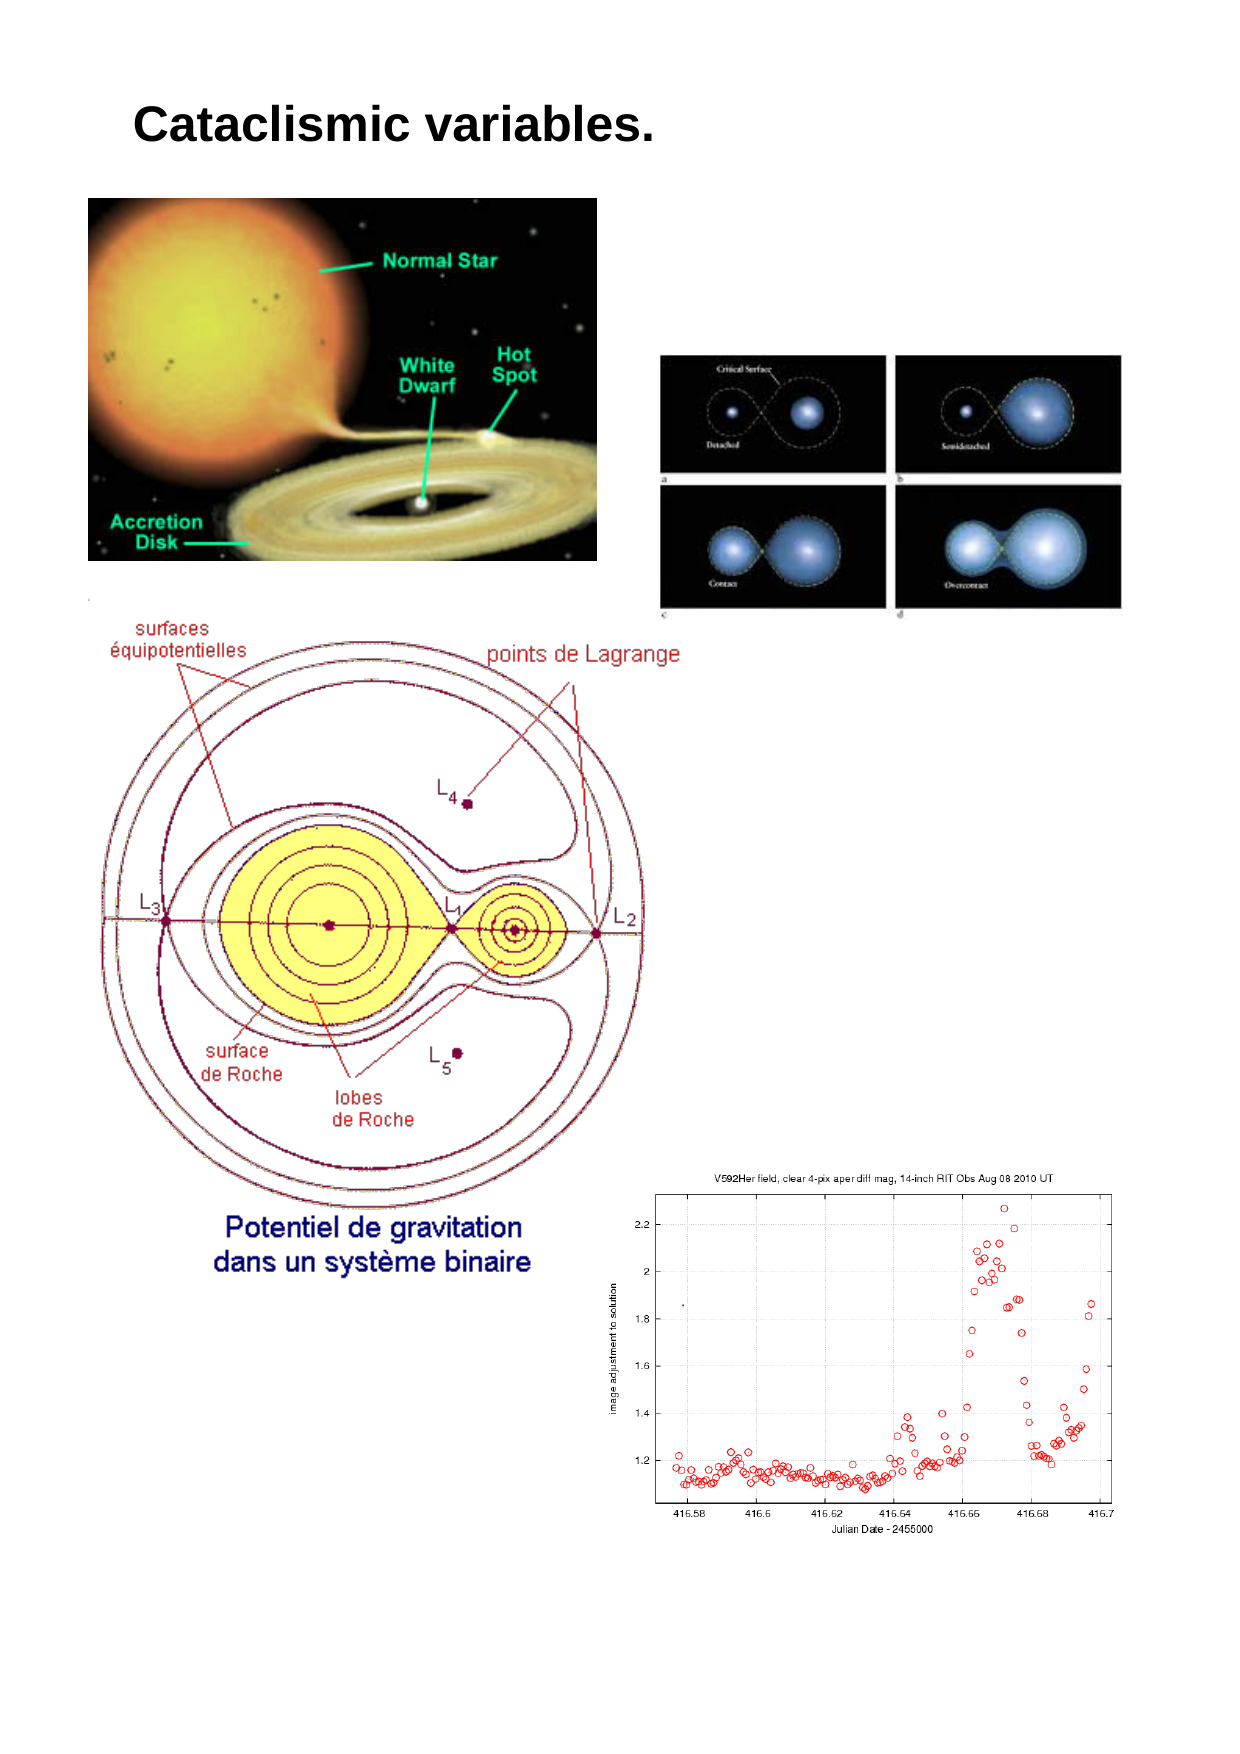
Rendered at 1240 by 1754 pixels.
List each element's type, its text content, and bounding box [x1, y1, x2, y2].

text_box Cataclismic variables. [118, 88, 1123, 160]
picture [88, 354, 1123, 1536]
picture [88, 198, 597, 562]
